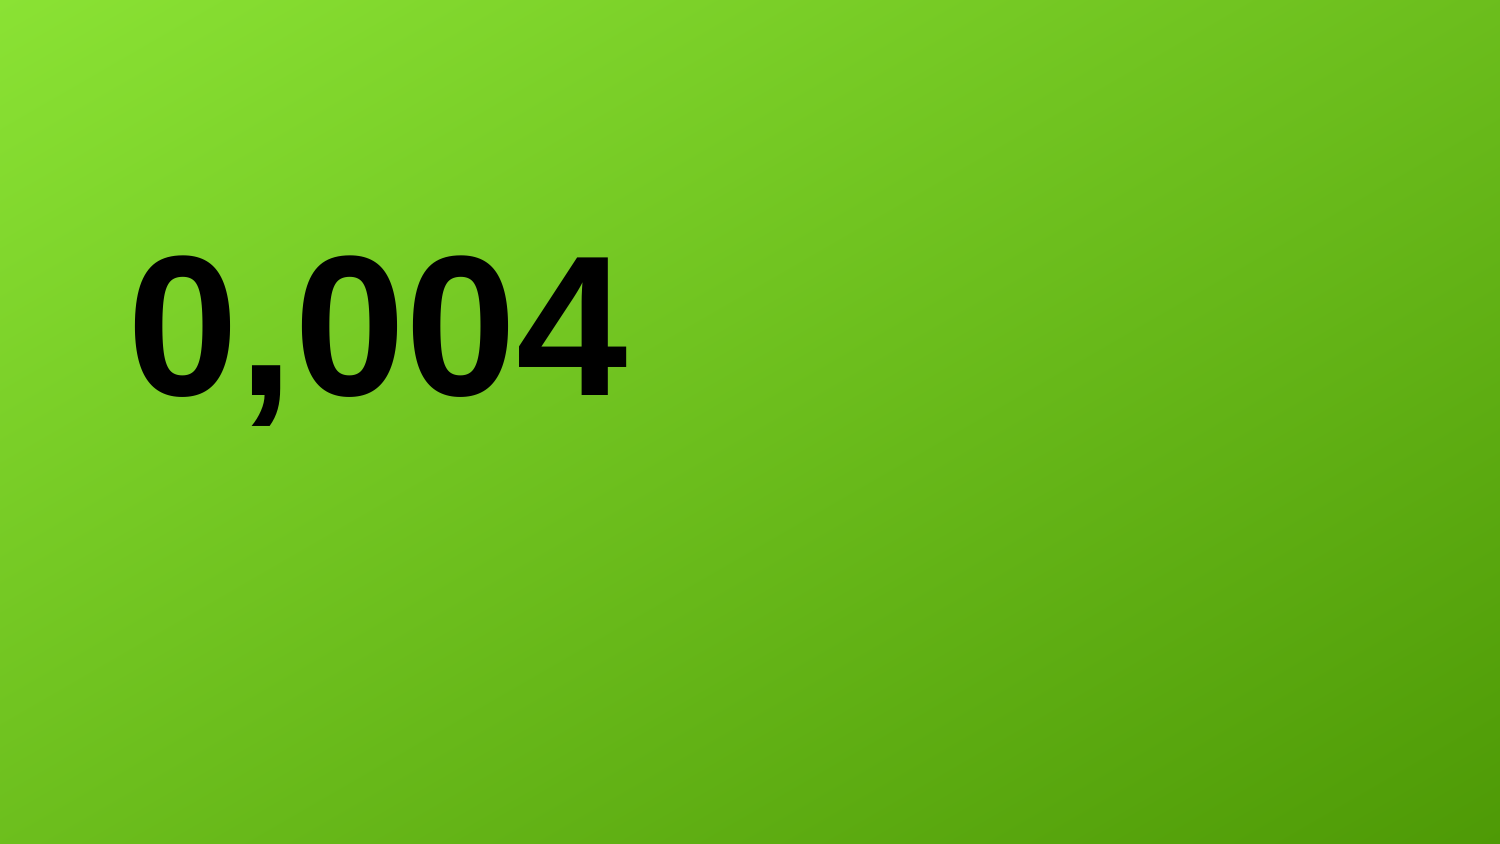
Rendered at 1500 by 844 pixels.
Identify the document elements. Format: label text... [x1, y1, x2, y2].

title 0,004 [112, 259, 1388, 450]
